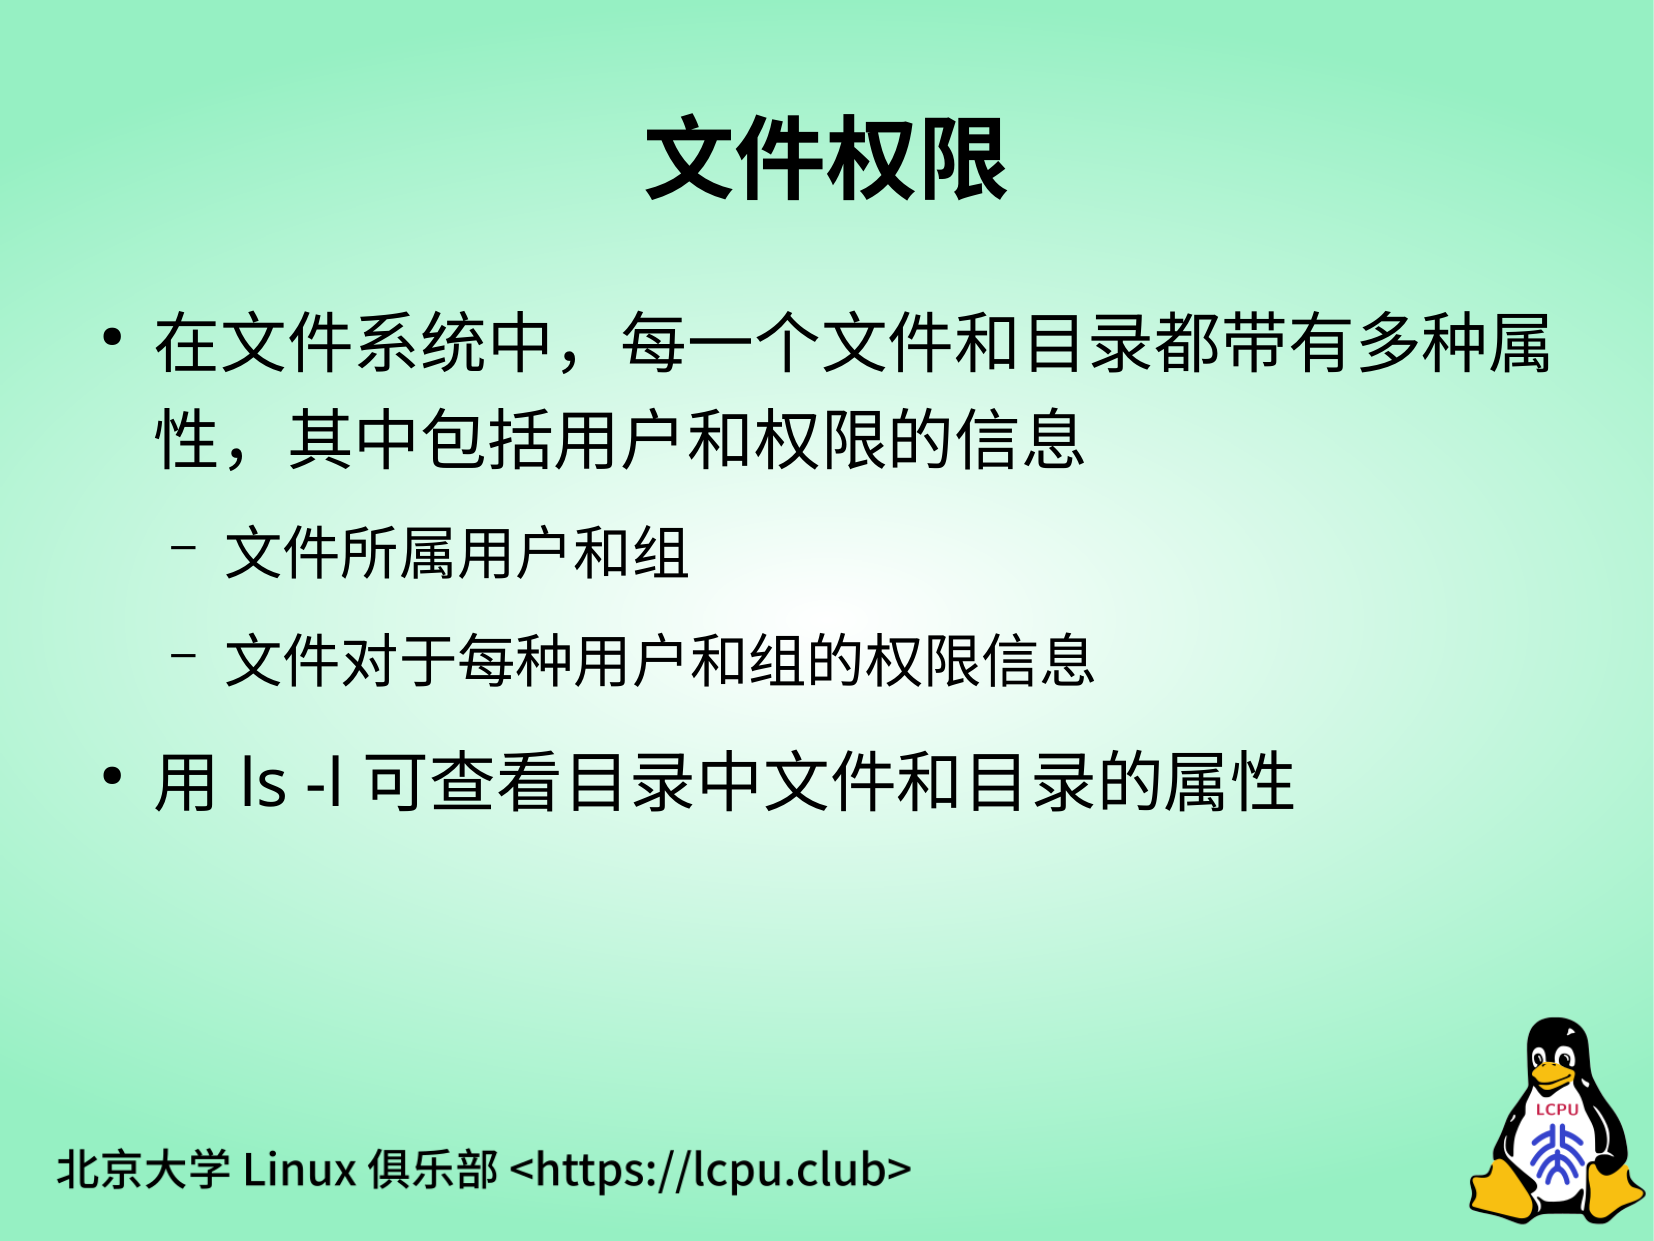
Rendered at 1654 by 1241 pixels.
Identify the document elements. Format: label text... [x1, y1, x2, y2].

list 在文件系统中，每一个文件和目录都带有多种属性，其中包括用户和权限的信息 文件所属用户和组 文件对于每种用户和组的权限信息 用ls -l可查看目录中文件和目录的属性 [82, 290, 1571, 1010]
picture [0, 0, 1654, 1241]
title 文件权限 [82, 49, 1571, 257]
